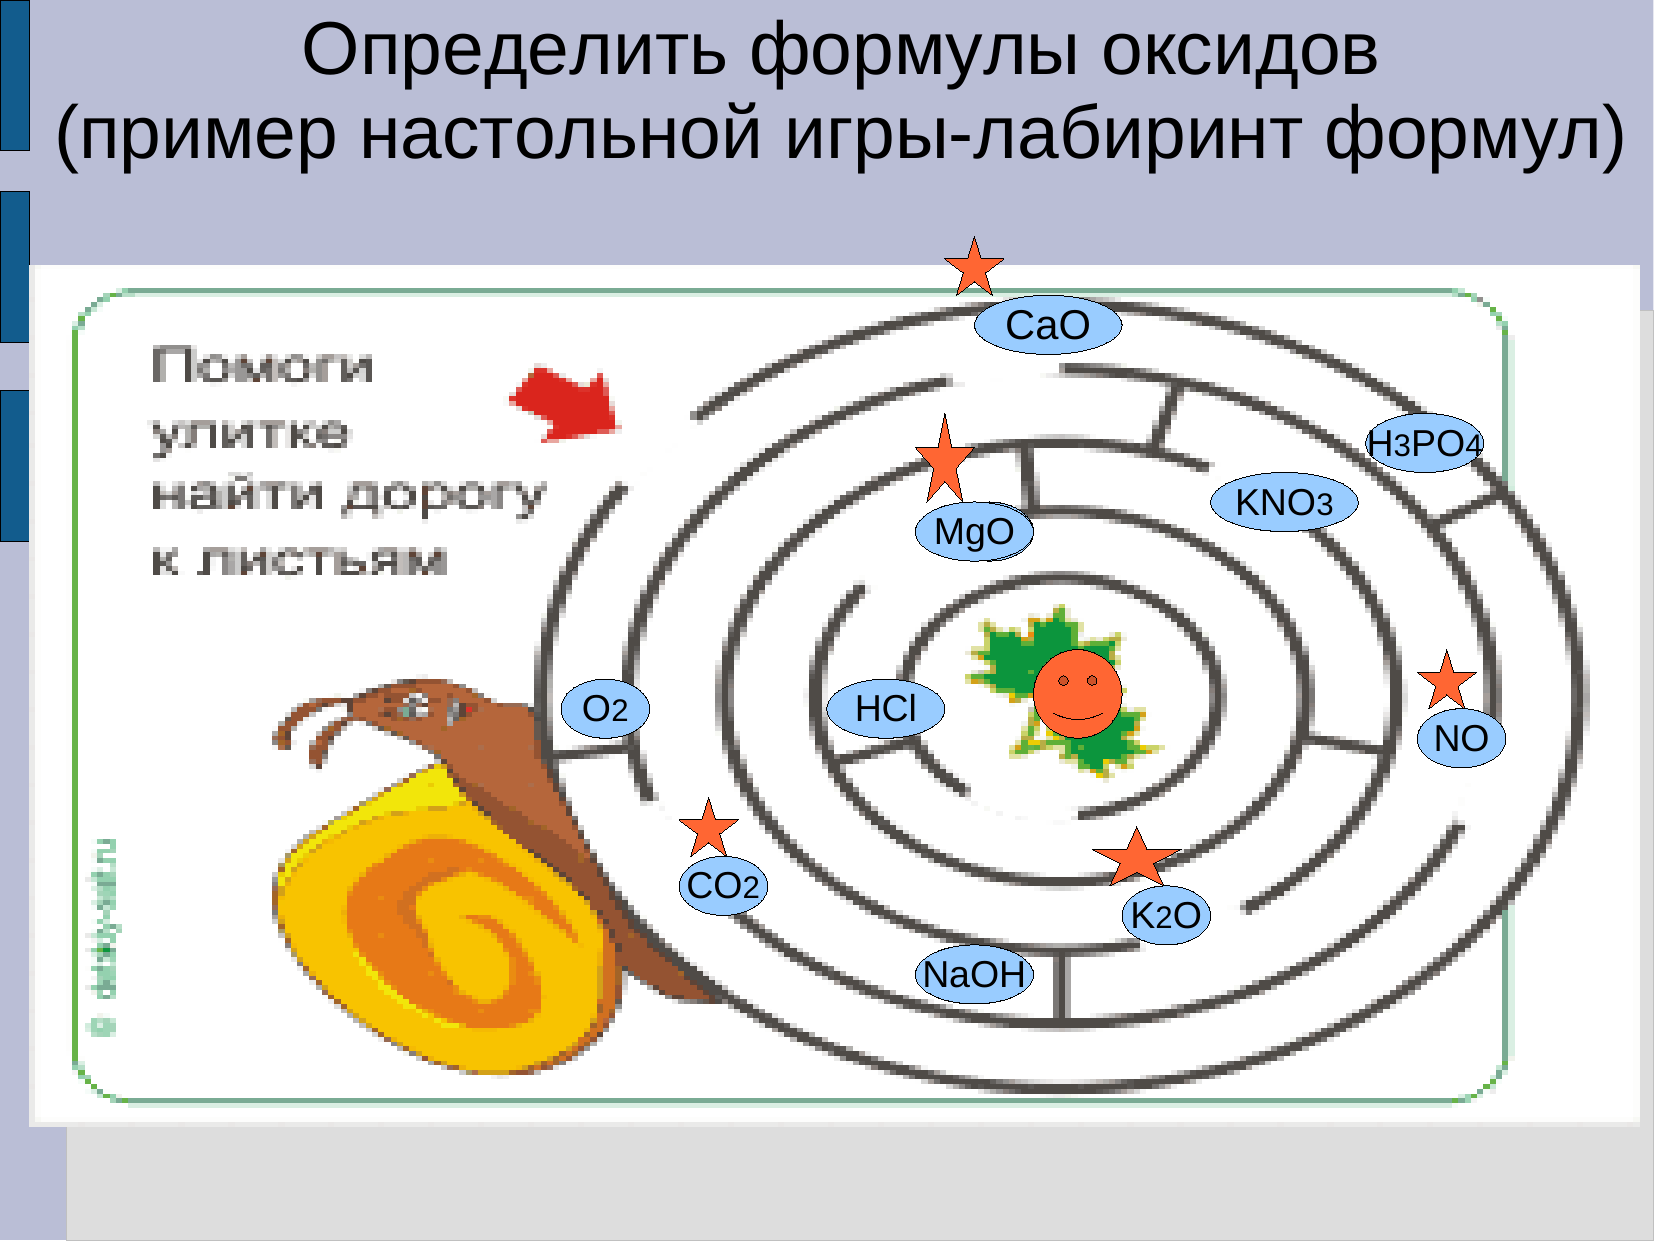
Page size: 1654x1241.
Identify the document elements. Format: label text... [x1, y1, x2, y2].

text_box H3PO4 [1371, 413, 1484, 473]
text_box [1417, 649, 1477, 709]
text_box NaOH [915, 944, 1034, 1004]
text_box [679, 797, 739, 857]
text_box CO2 [679, 856, 768, 916]
text_box [915, 413, 975, 503]
text_box CaO [974, 295, 1123, 355]
text_box NO [1417, 708, 1506, 768]
text_box [1033, 649, 1123, 739]
text_box [944, 236, 1004, 296]
text_box HCl [826, 679, 945, 739]
text_box MgO [915, 501, 1034, 562]
text_box O2 [561, 679, 650, 739]
picture [29, 265, 1640, 1127]
text_box [1092, 826, 1182, 886]
text_box KNO3 [1210, 472, 1359, 532]
text_box K2O [1122, 885, 1211, 945]
title Определить формулы оксидов (пример настольной игры-лабиринт формул) [29, 0, 1654, 237]
